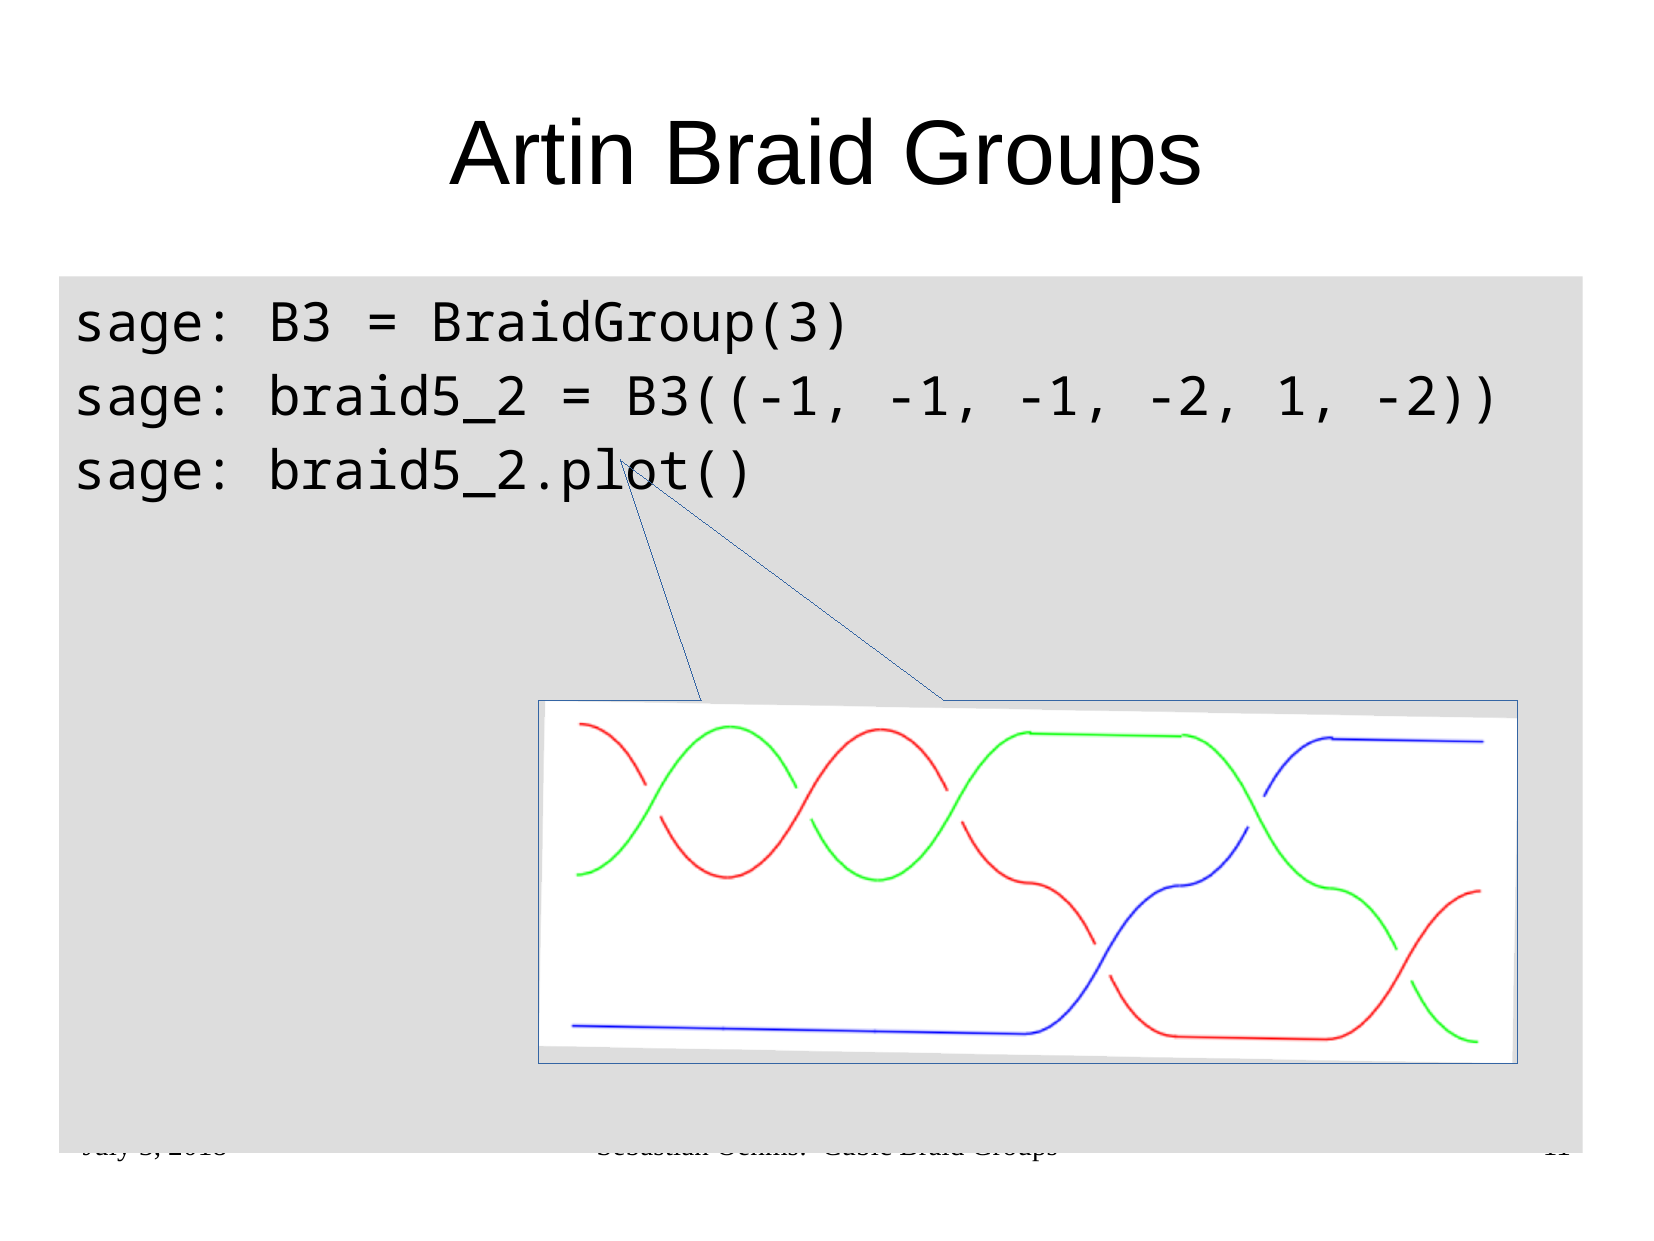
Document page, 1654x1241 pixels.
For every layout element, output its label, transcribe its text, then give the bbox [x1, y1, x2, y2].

title Artin Braid Groups [82, 49, 1571, 257]
picture [539, 701, 1517, 1063]
text_box sage: B3 = BraidGroup(3) sage: braid5_2 = B3((-1, -1, -1, -2, 1, -2)) sage: braid5_2.plot() [59, 276, 1583, 1153]
